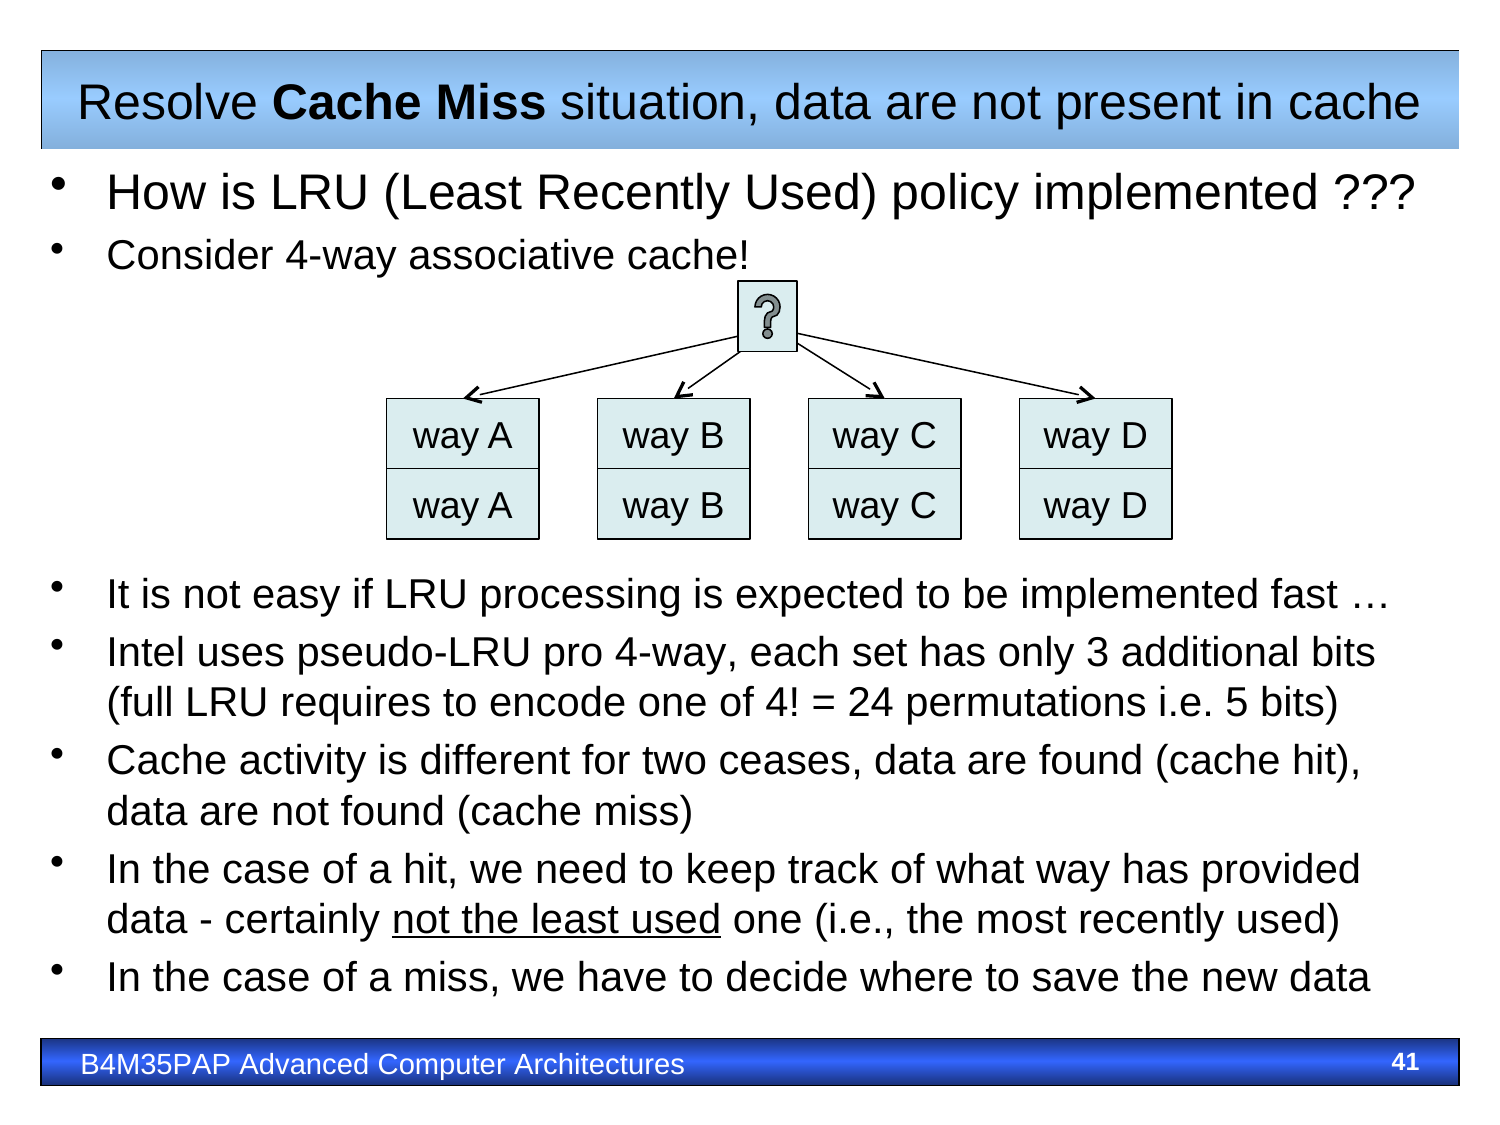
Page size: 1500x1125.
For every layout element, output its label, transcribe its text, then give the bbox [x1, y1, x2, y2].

text_box way C [808, 398, 961, 468]
text_box way D [1019, 468, 1172, 539]
title Resolve Cache Miss situation, data are not present in cache [41, 50, 1459, 149]
text_box way B [597, 398, 750, 468]
list How is LRU (Least Recently Used) policy implemented ??? Consider 4-way associative cache! It is not easy if LRU processing is expected to be implemented fast … Intel uses pseudo-LRU pro 4-way, each set has only 3 additional bits (full LRU requires to encode one of 4! = 24 permutations i.e. 5 bits) Cache activity is different for two ceases, data are found (cache hit), data are not found (cache miss) In the case of a hit, we need to keep track of what way has provided data - certainly not the least used one (i.e., the most recently used) In the case of a miss, we have to decide where to save the new data [35, 152, 1465, 1000]
text_box [462, 281, 1096, 399]
text_box way C [808, 468, 961, 539]
text_box way A [386, 468, 539, 539]
text_box way B [597, 468, 750, 539]
text_box way A [386, 398, 539, 468]
text_box way D [1019, 398, 1172, 468]
